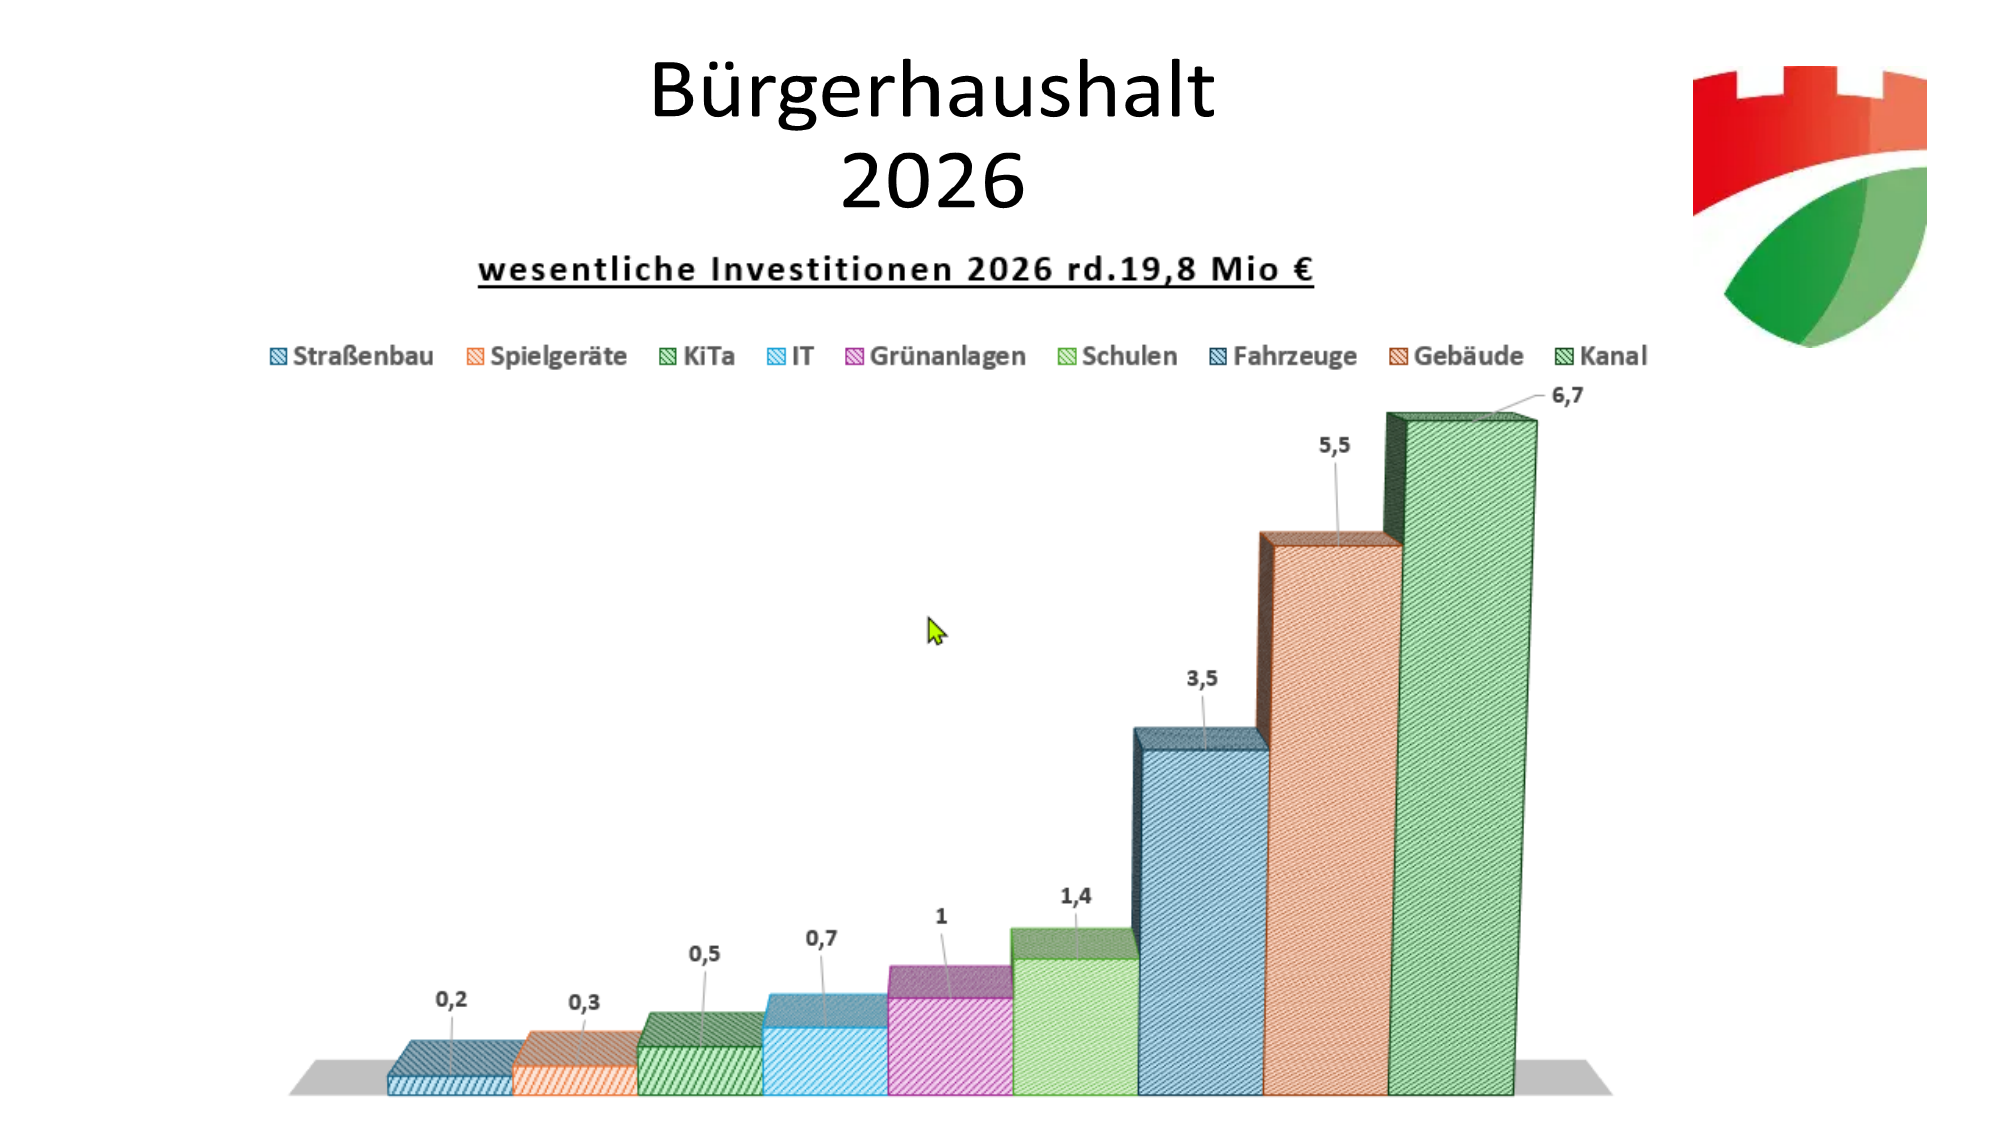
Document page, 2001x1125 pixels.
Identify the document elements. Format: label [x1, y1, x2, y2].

picture [182, 0, 1684, 1115]
picture [1693, 66, 1927, 348]
